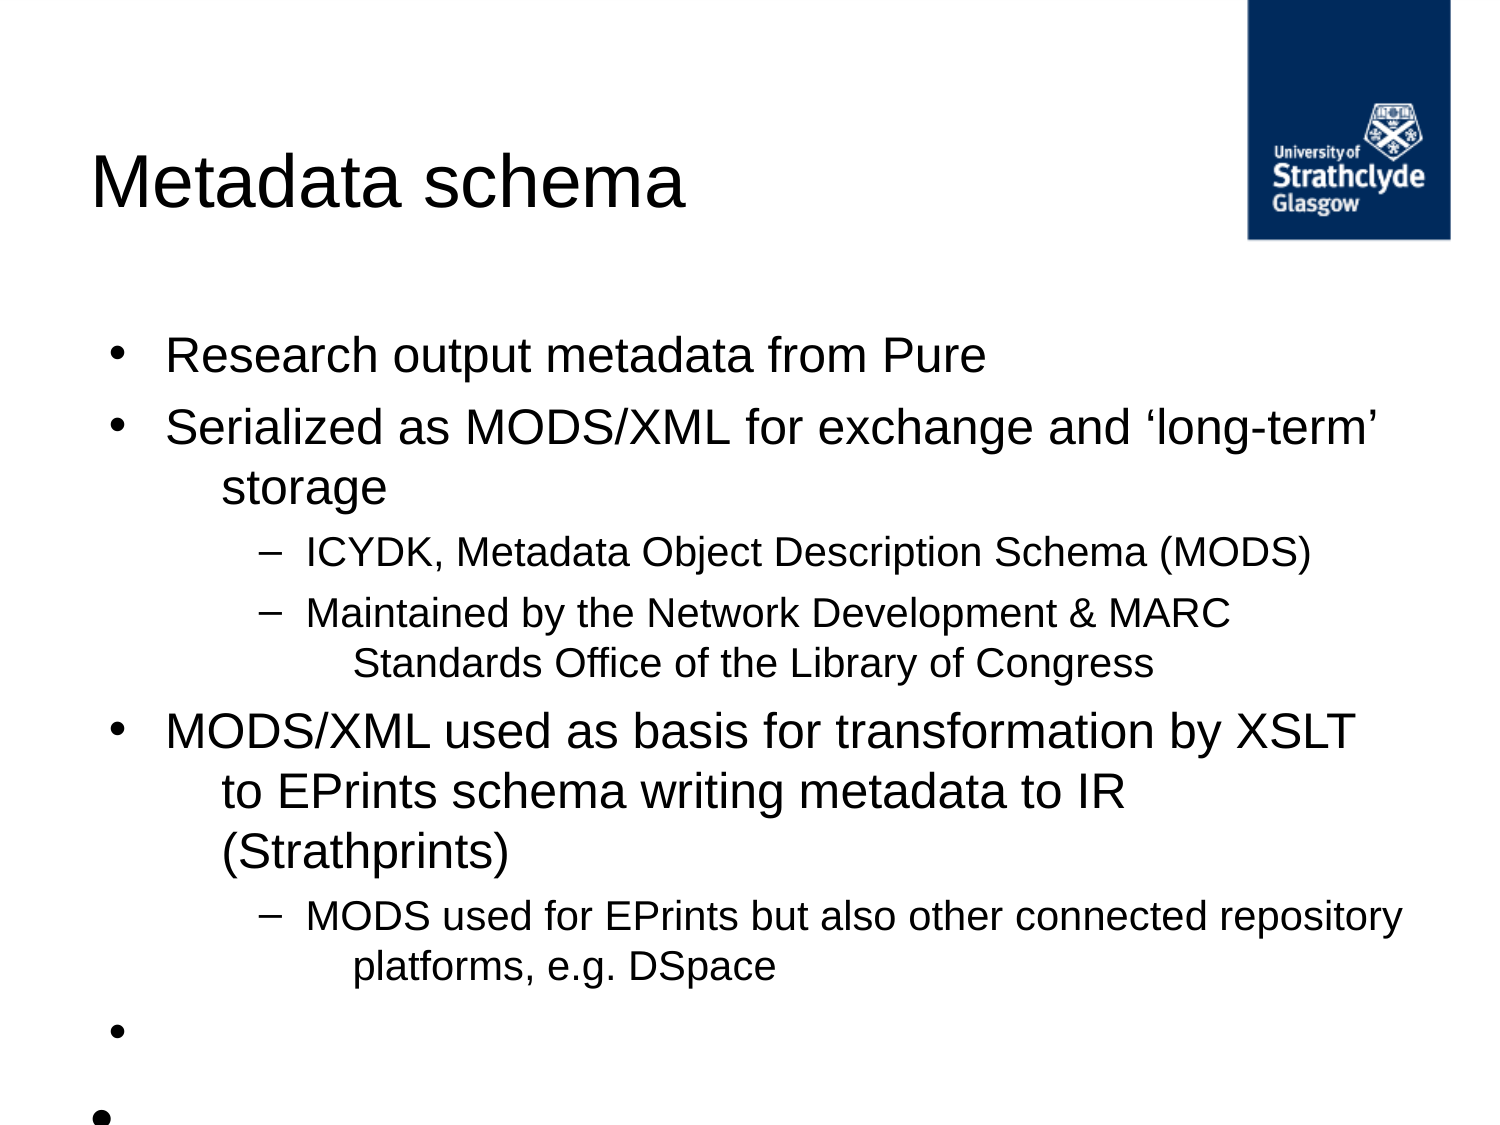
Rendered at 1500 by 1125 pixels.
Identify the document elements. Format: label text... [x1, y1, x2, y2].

title Metadata schema [75, 125, 1422, 244]
list Research output metadata from Pure Serialized as MODS/XML for exchange and ‘long-term’ storage ICYDK, Metadata Object Description Schema (MODS) Maintained by the Network Development & MARC Standards Office of the Library of Congress MODS/XML used as basis for transformation by XSLT to EPrints schema writing metadata to IR (Strathprints) MODS used for EPrints but also other connected repository platforms, e.g. DSpace [75, 314, 1426, 1083]
